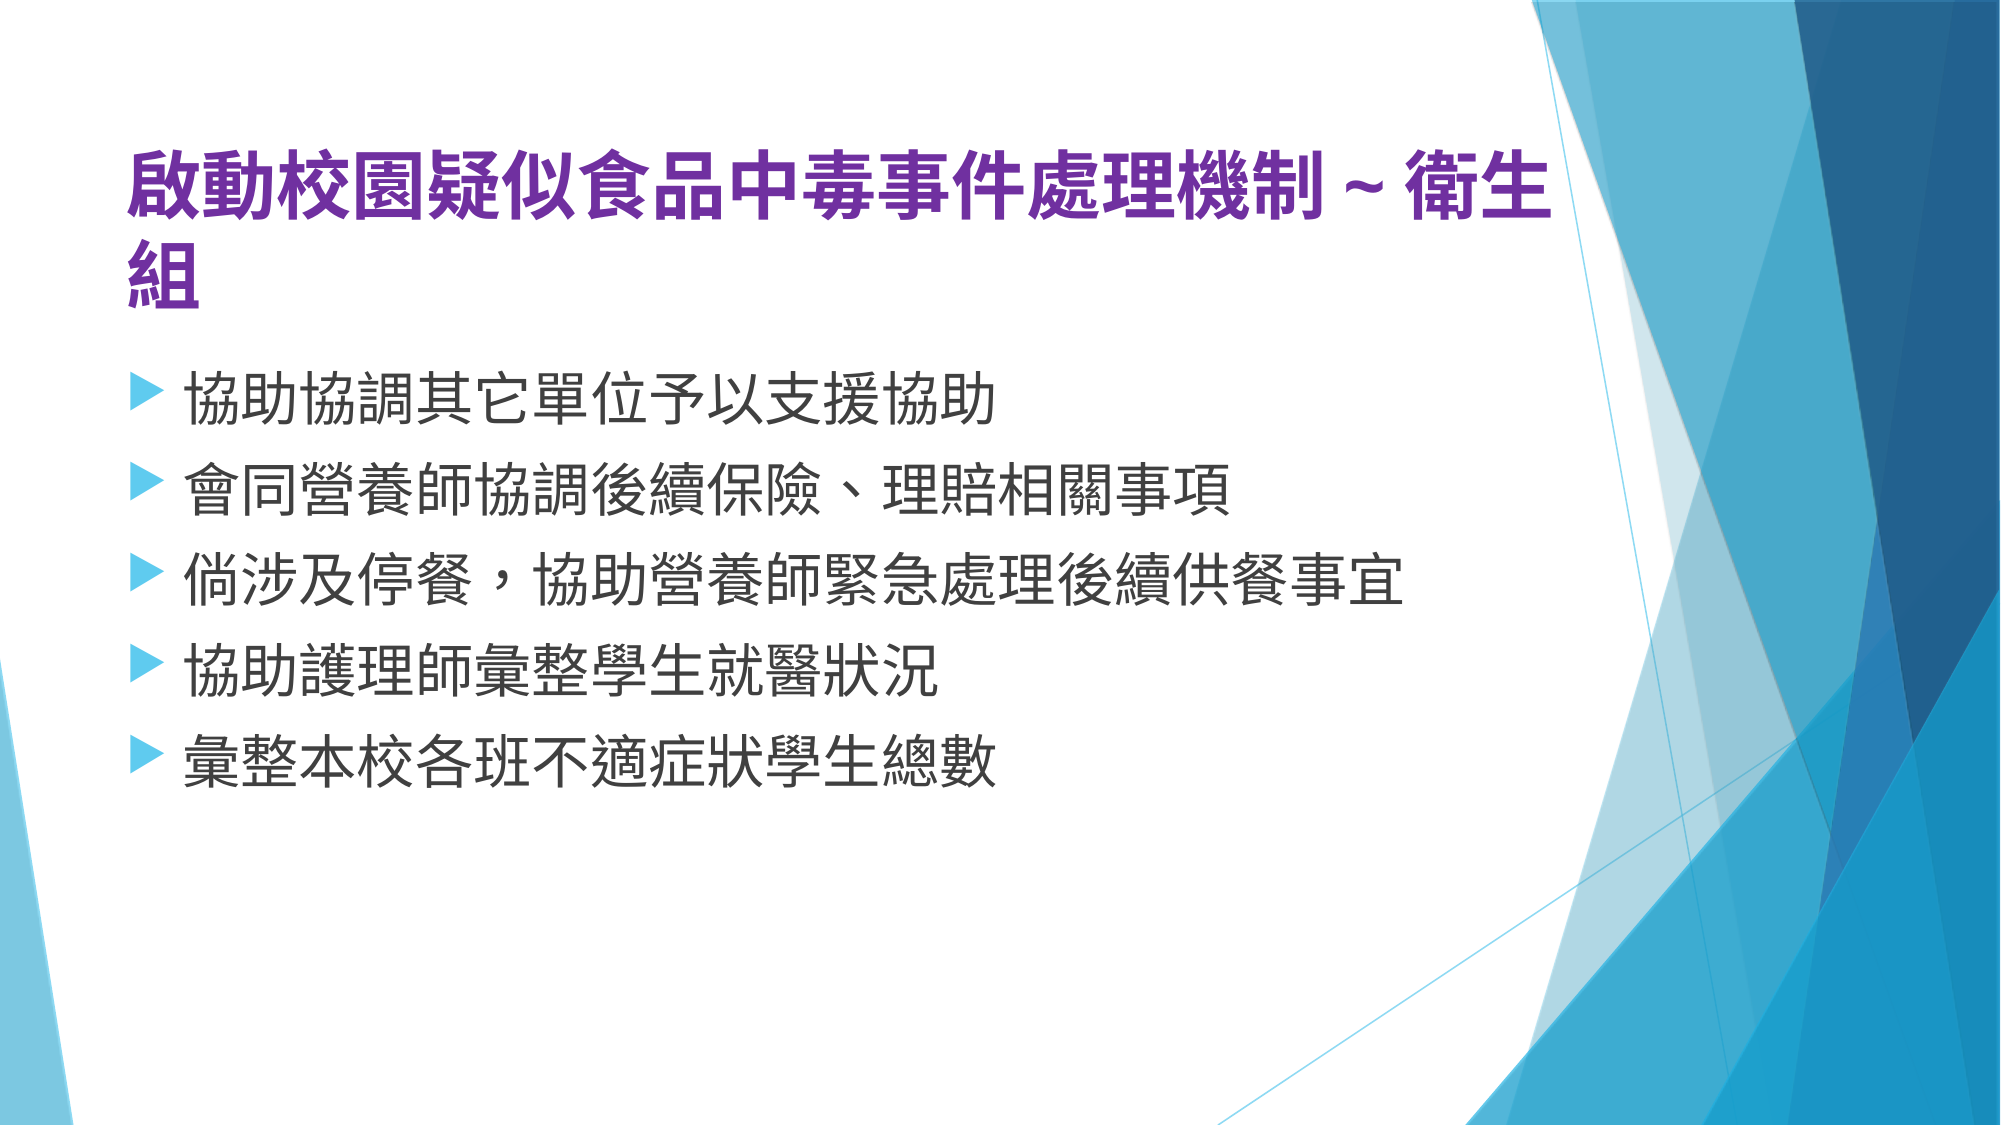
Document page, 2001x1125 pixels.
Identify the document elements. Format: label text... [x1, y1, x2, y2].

list 協助協調其它單位予以支援協助 會同營養師協調後續保險、理賠相關事項 倘涉及停餐，協助營養師緊急處理後續供餐事宜 協助護理師彙整學生就醫狀況 彙整本校各班不適症狀學生總數 [111, 354, 1522, 992]
title 啟動校園疑似食品中毒事件處理機制~衛生組 [111, 131, 1617, 248]
